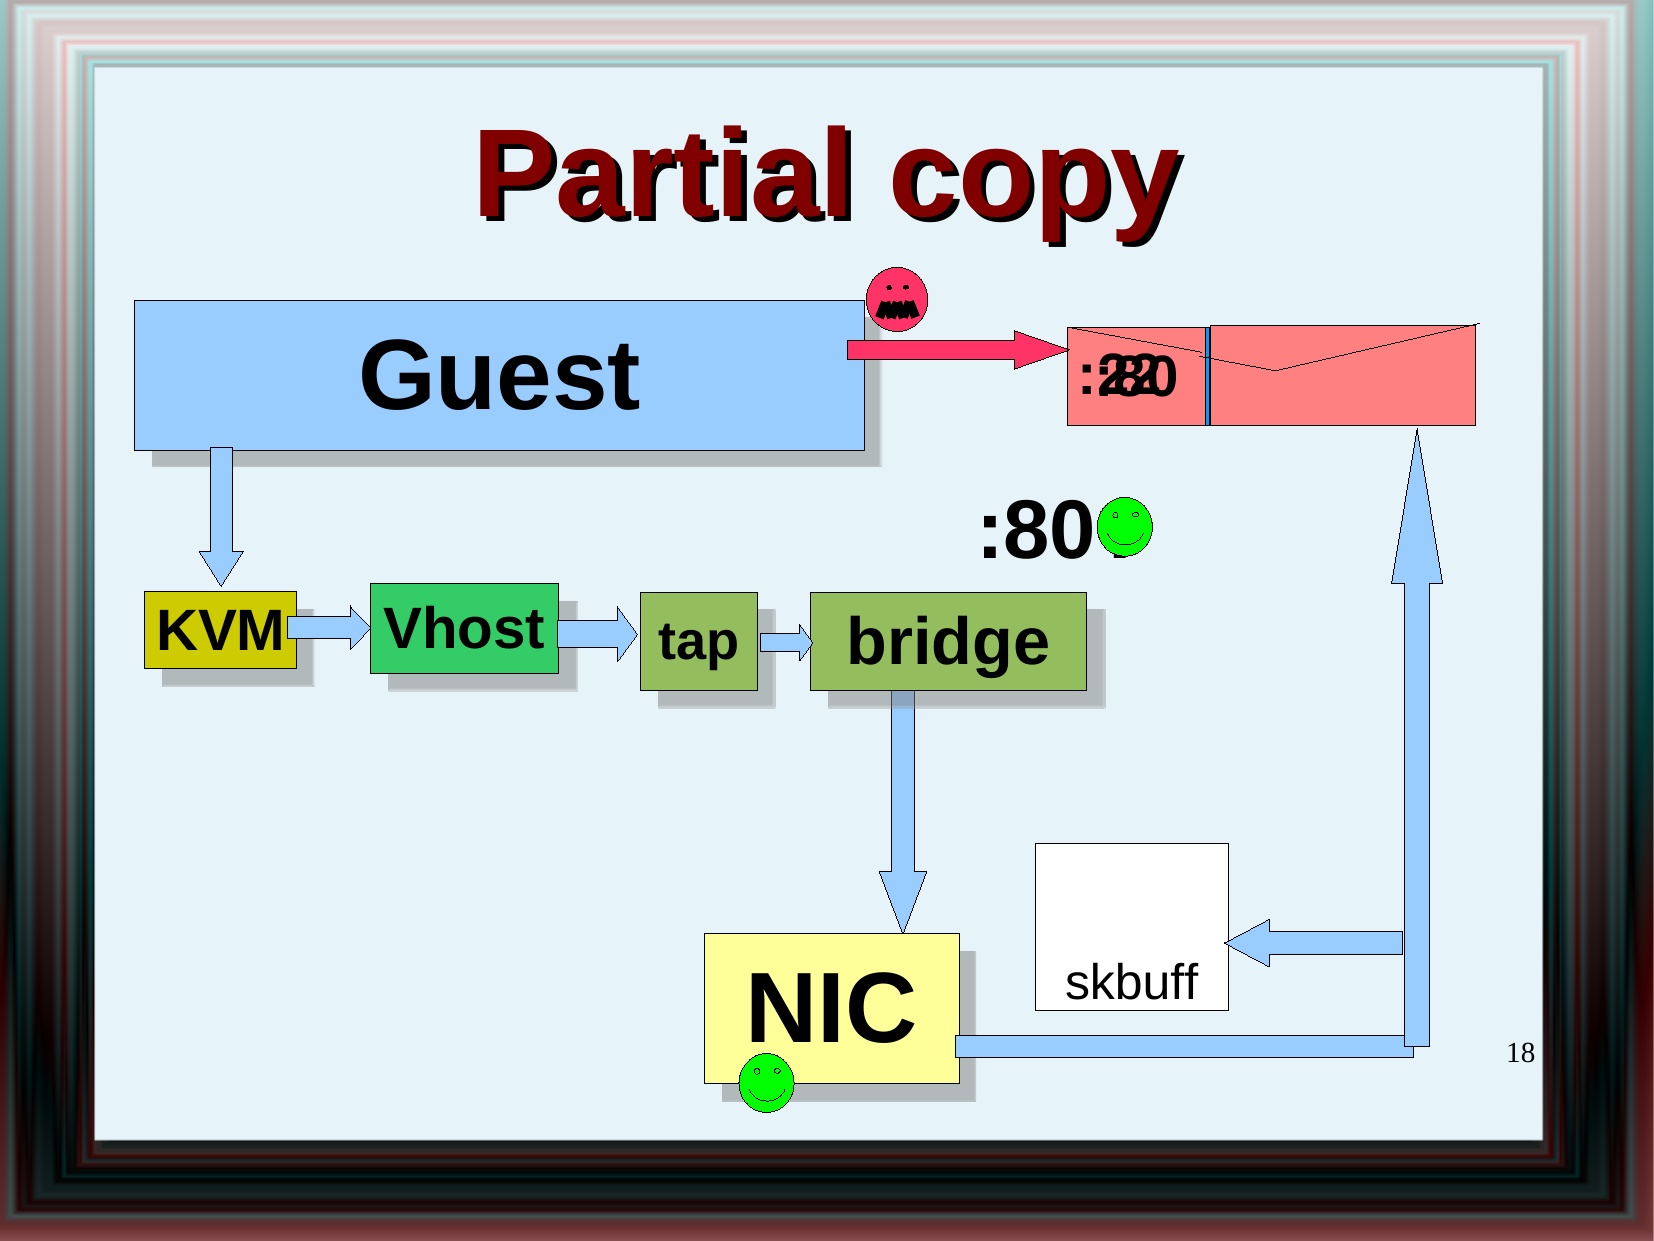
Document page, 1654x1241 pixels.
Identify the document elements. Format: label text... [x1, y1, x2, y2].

text_box skbuff [1035, 843, 1229, 1011]
text_box [738, 1053, 795, 1113]
text_box NIC [704, 933, 960, 1084]
text_box [955, 428, 1443, 1058]
text_box :80 [1067, 415, 1206, 426]
text_box [199, 447, 244, 587]
text_box bridge [810, 592, 1087, 691]
picture [0, 0, 1654, 1241]
text_box [557, 606, 638, 662]
text_box :22 [1062, 334, 1231, 415]
text_box KVM [144, 591, 297, 669]
title Partial copy [118, 102, 1536, 243]
text_box [847, 330, 1062, 370]
text_box Vhost [370, 583, 559, 674]
text_box [866, 267, 928, 332]
text_box [1097, 497, 1153, 557]
text_box [1224, 919, 1403, 967]
text_box Guest [134, 300, 865, 451]
text_box [879, 691, 927, 934]
text_box [760, 624, 813, 661]
text_box :80? [961, 475, 1174, 584]
text_box :80 [1067, 327, 1206, 334]
text_box [287, 605, 371, 650]
text_box tap [640, 592, 758, 691]
text_box [1206, 325, 1476, 426]
